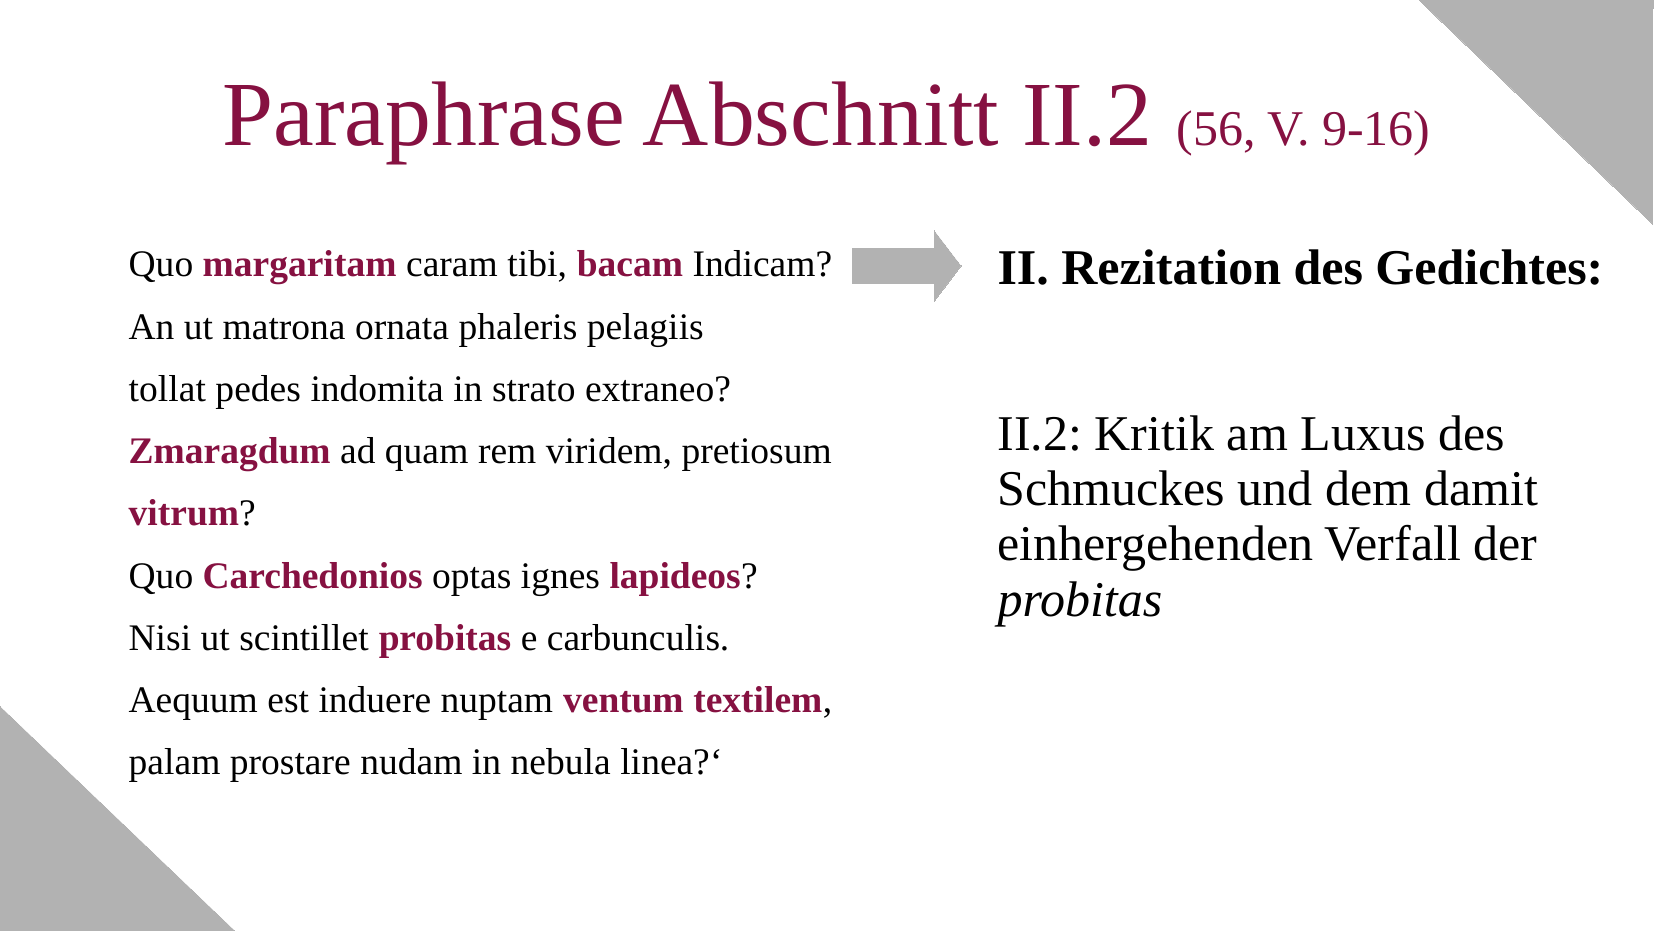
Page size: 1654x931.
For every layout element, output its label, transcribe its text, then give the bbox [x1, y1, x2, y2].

text_box [866, 230, 962, 302]
title Paraphrase Abschnitt II.2 (56, V. 9-16) [82, 37, 1571, 193]
text_box [0, 706, 235, 931]
text_box II. Rezitation des Gedichtes: II.2: Kritik am Luxus des Schmuckes und dem damit einhergehenden Verfall der probitas [982, 232, 1654, 681]
text_box [1419, 0, 1654, 225]
text_box Quo margaritam caram tibi, bacam Indicam? An ut matrona ornata phaleris pelagiis tollat pedes indomita in strato extraneo? Zmaragdum ad quam rem viridem, pretiosum vitrum? Quo Carchedonios optas ignes lapideos? Nisi ut scintillet probitas e carbunculis. Aequum est induere nuptam ventum textilem, palam prostare nudam in nebula linea?‘ [113, 215, 866, 812]
